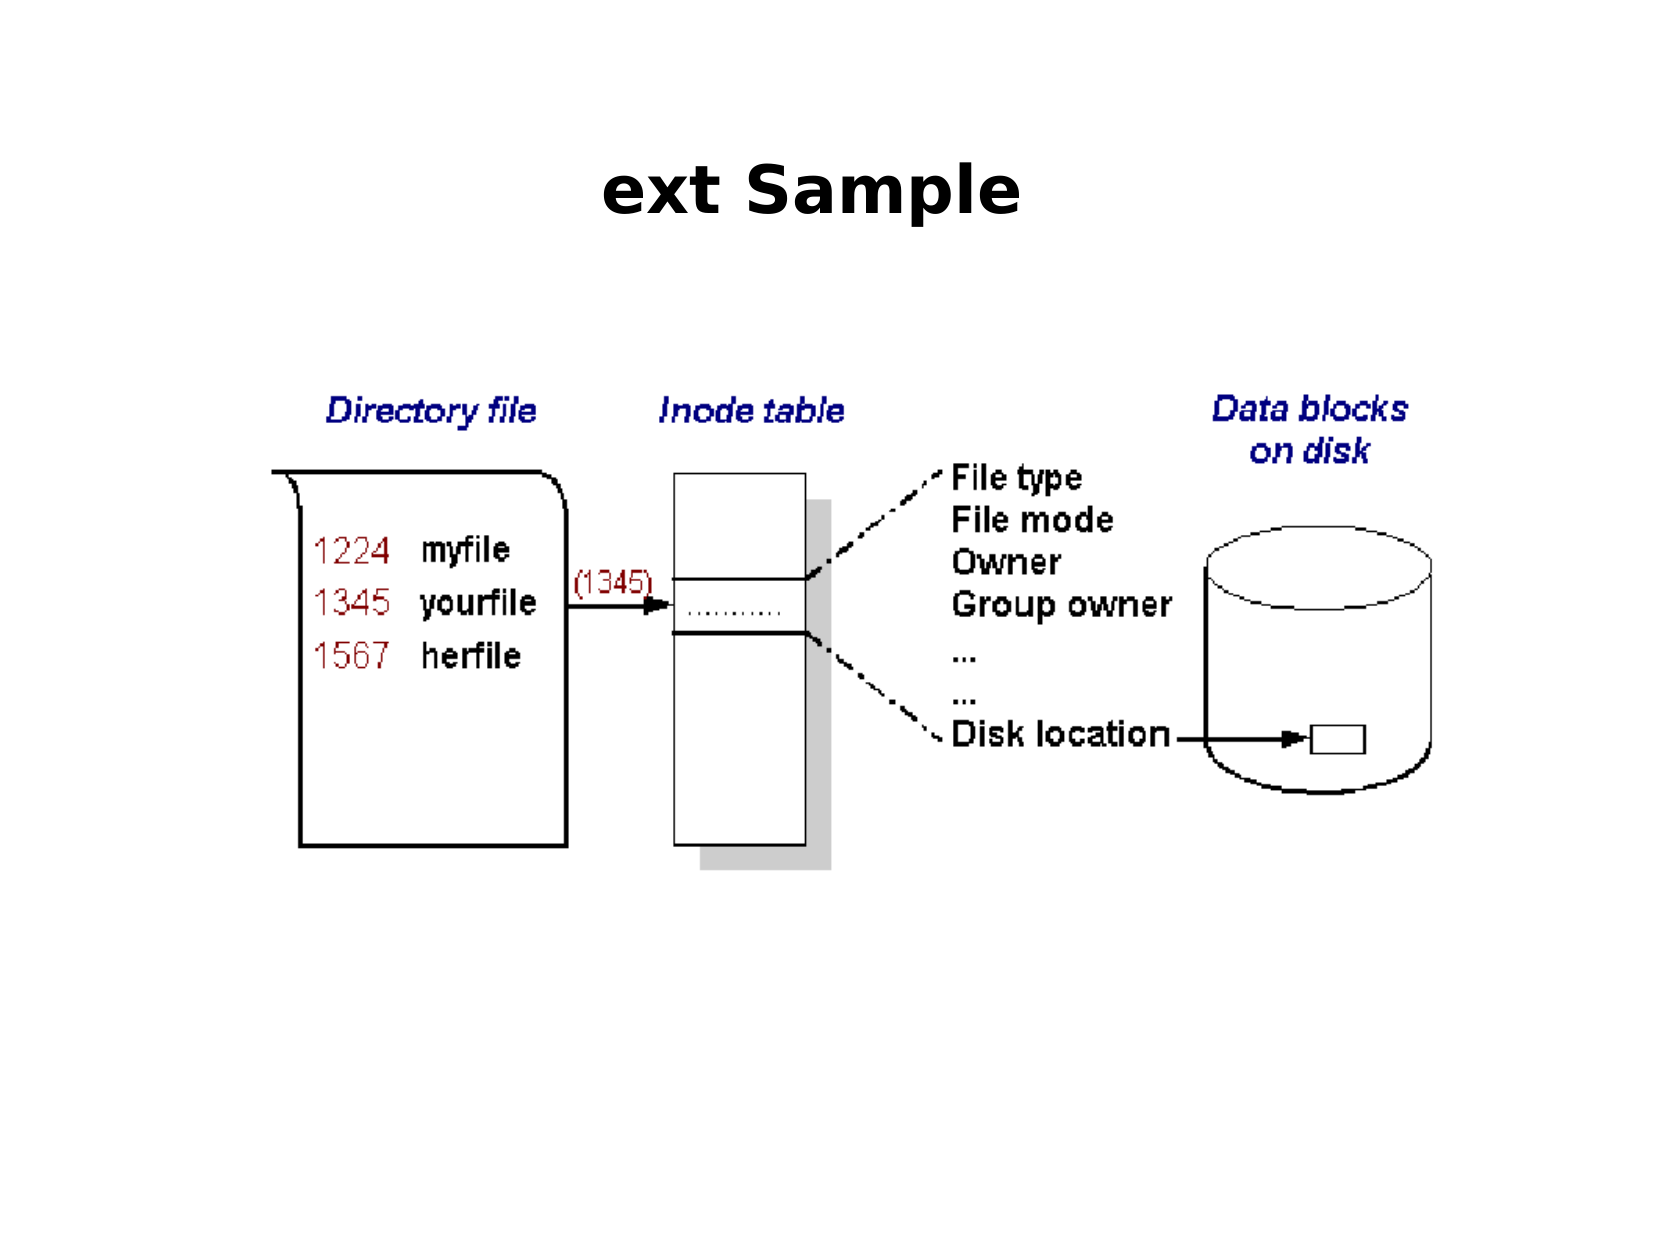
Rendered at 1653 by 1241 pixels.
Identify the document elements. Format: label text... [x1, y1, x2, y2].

text_box ext Sample [295, 143, 1329, 237]
picture [20, 210, 1626, 1030]
